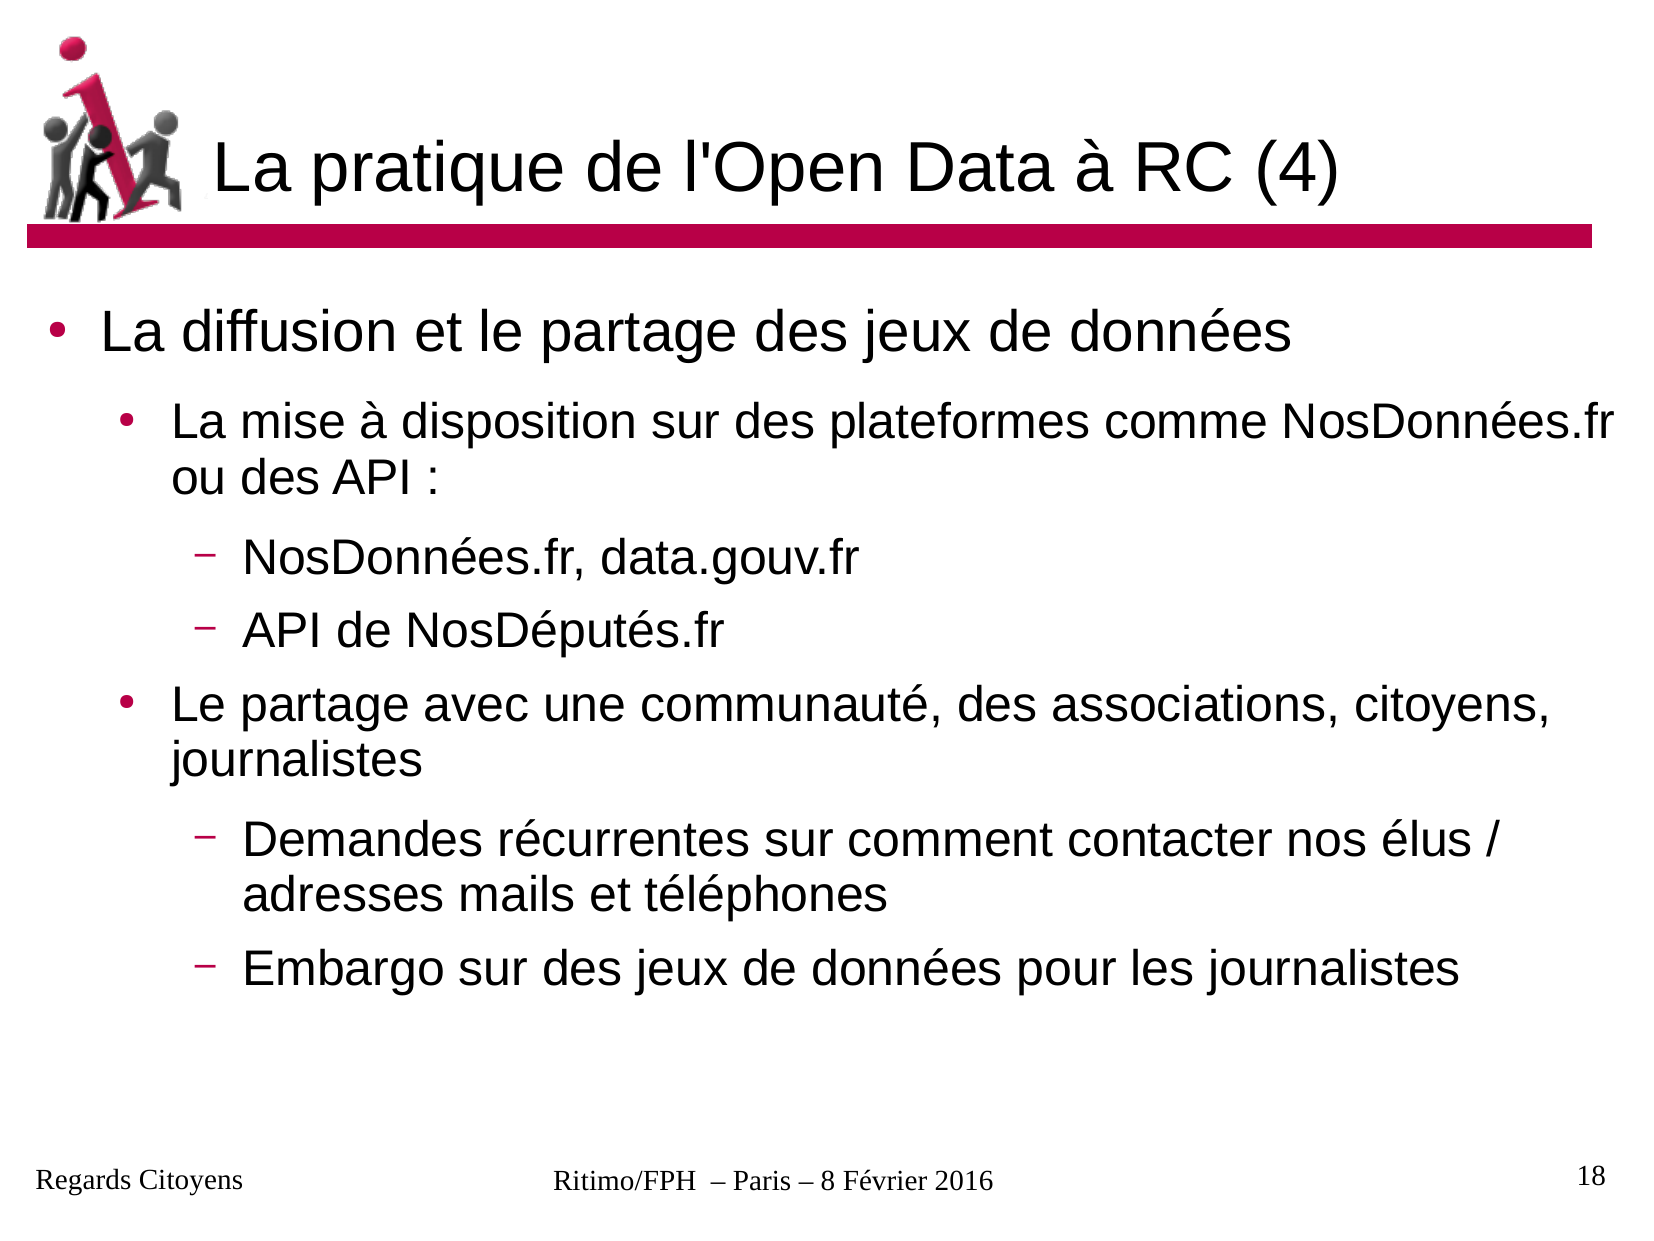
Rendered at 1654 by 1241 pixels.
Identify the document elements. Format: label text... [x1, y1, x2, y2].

title La pratique de l'Open Data à RC (4) [212, 70, 1648, 264]
list La diffusion et le partage des jeux de données La mise à disposition sur des plateformes comme NosDonnées.fr ou des API : NosDonnées.fr, data.gouv.fr API de NosDéputés.fr Le partage avec une communauté, des associations, citoyens, journalistes Demandes récurrentes sur comment contacter nos élus / adresses mails et téléphones Embargo sur des jeux de données pour les journalistes [29, 194, 1654, 1052]
picture [27, 31, 208, 224]
